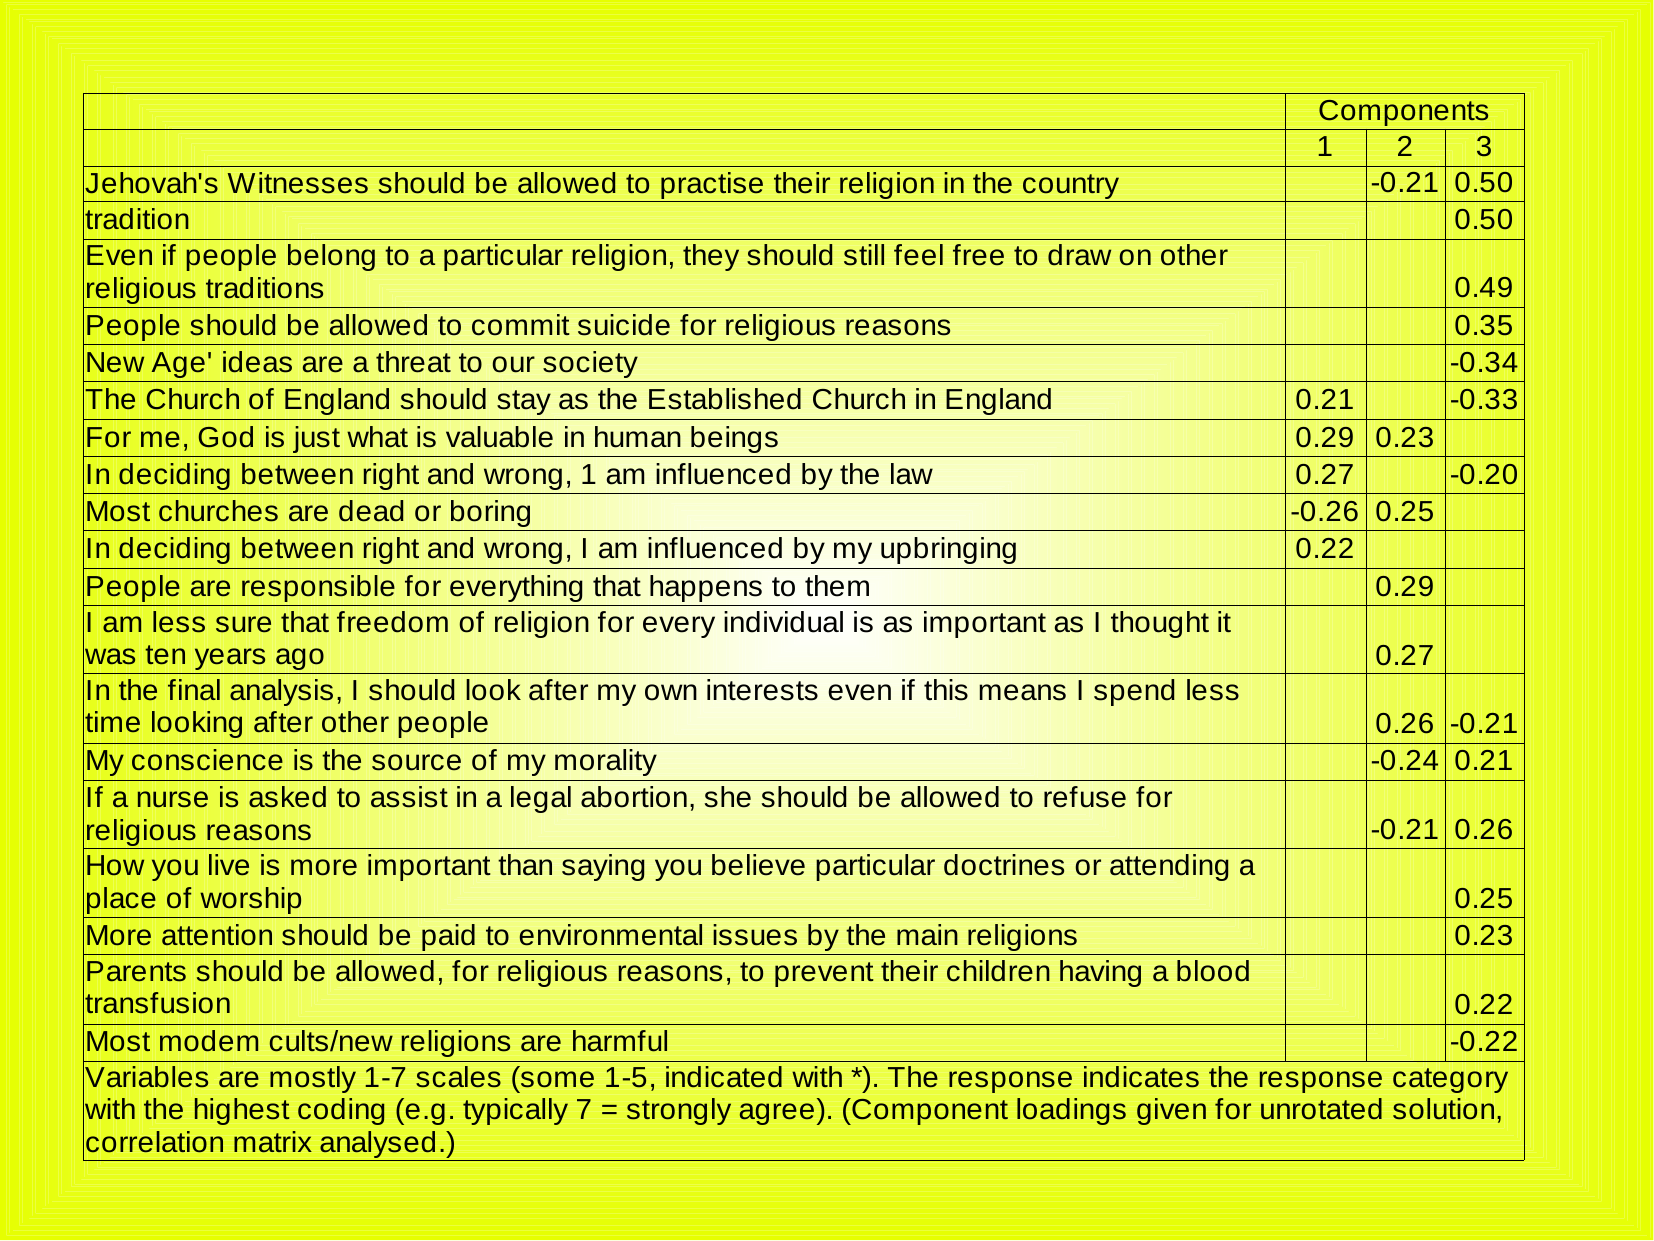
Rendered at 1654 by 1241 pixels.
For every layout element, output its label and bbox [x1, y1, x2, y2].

chart [83, 92, 1527, 1164]
